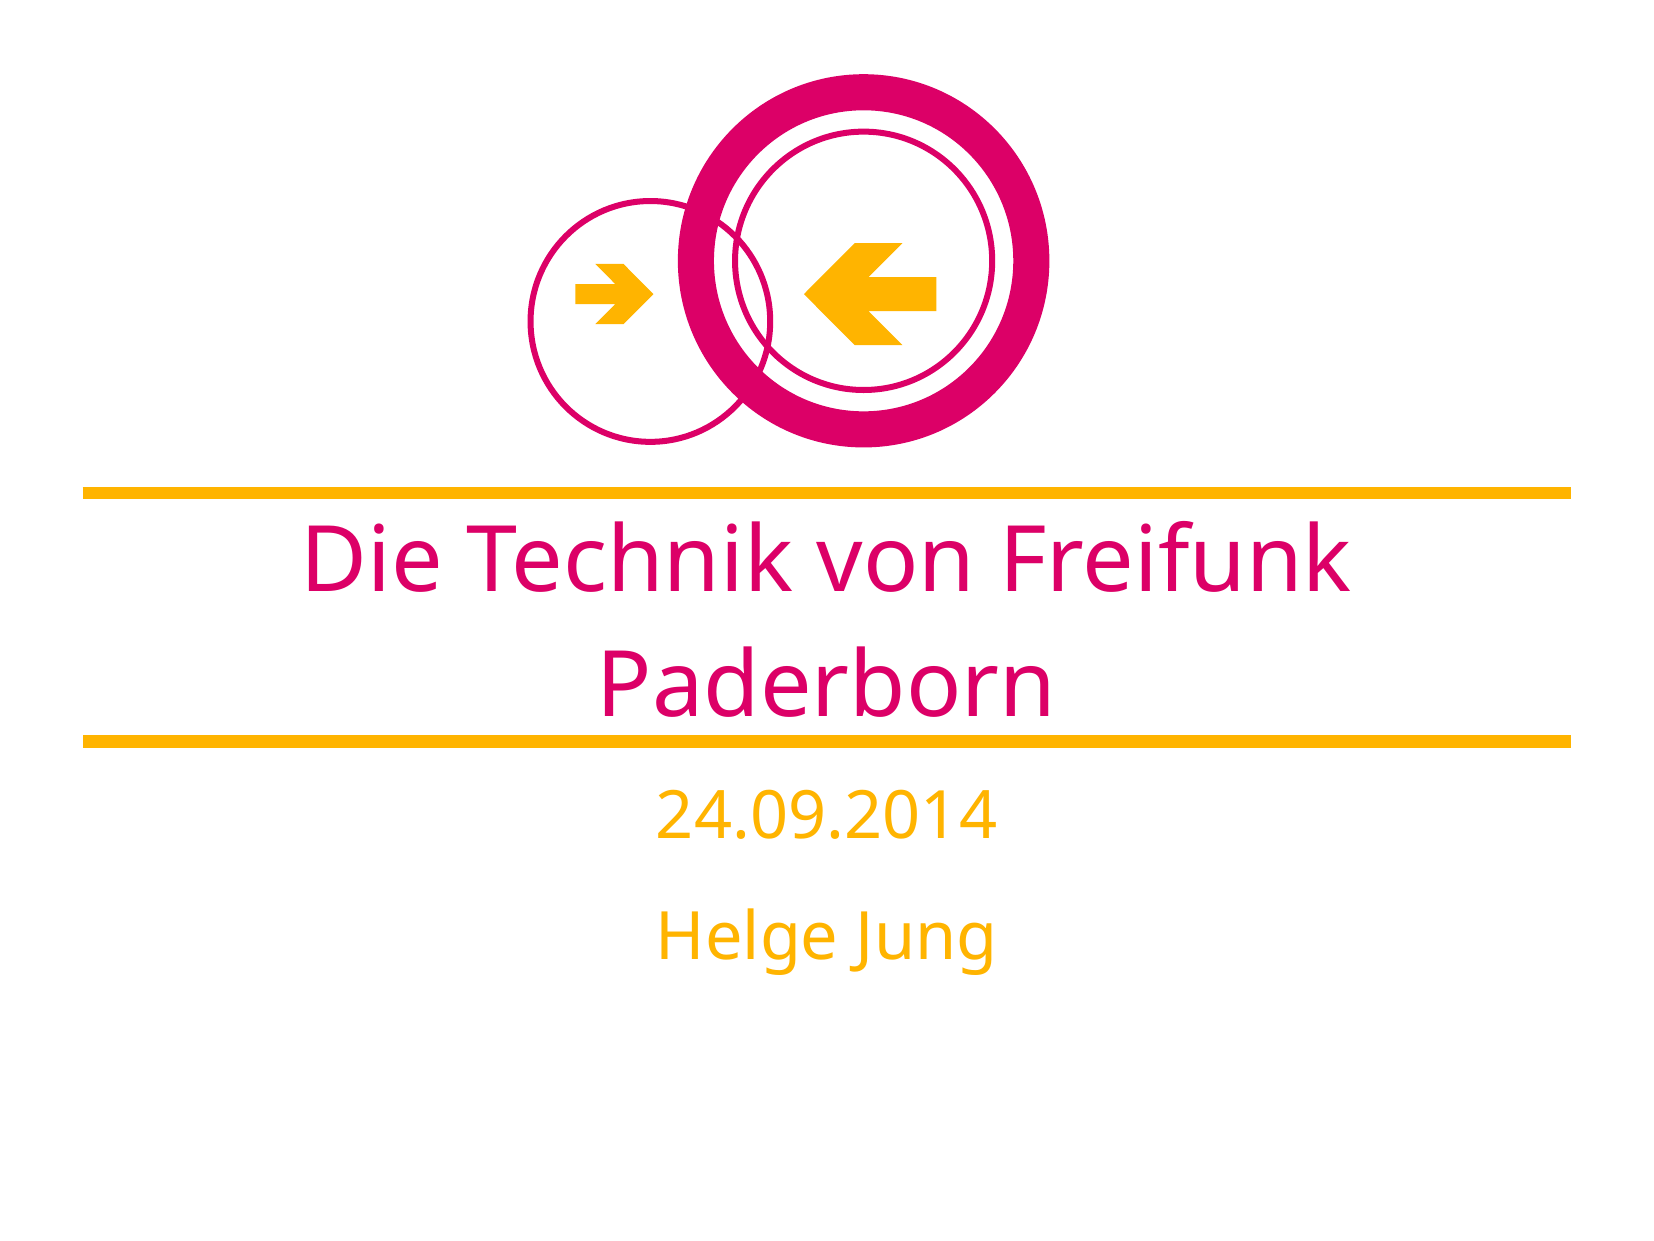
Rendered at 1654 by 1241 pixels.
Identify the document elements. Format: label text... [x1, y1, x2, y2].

list 24.09.2014 Helge Jung [82, 767, 1571, 1205]
title Die Technik von Freifunk Paderborn [82, 493, 1571, 745]
